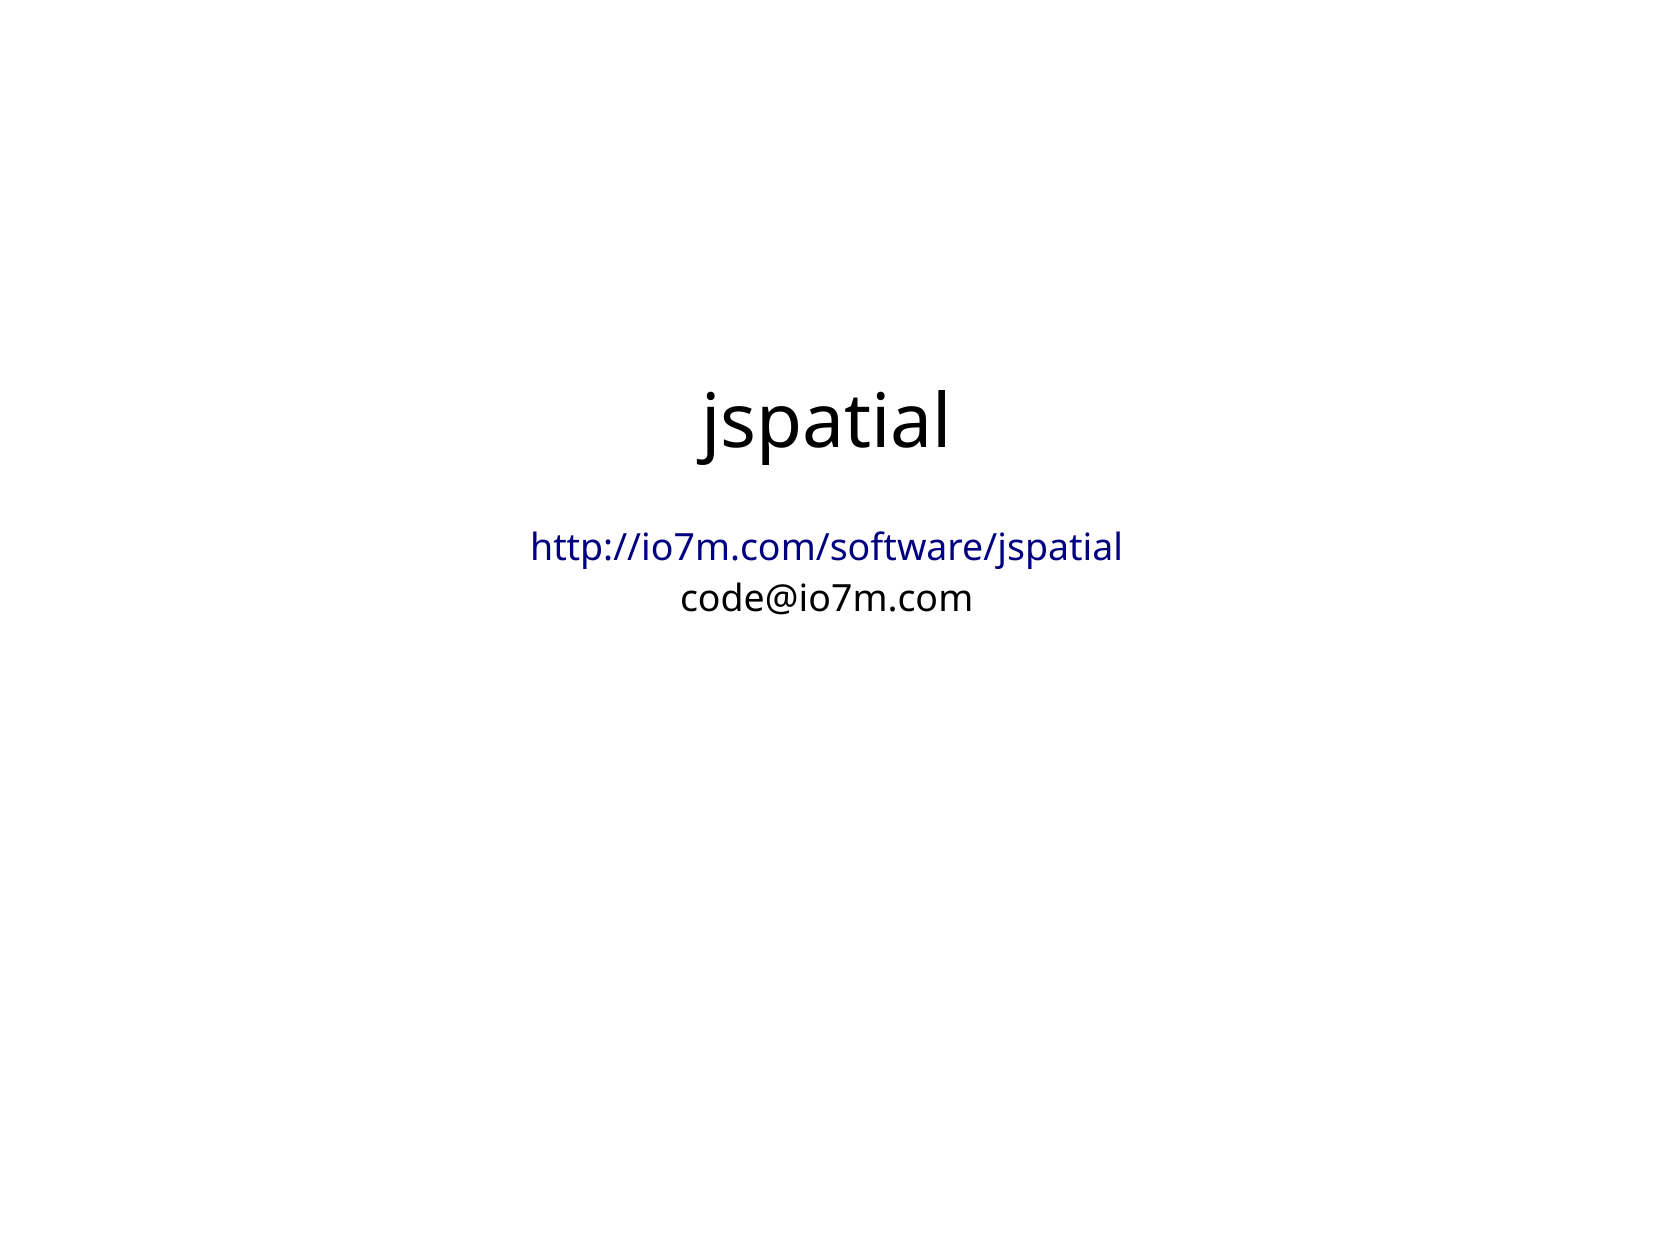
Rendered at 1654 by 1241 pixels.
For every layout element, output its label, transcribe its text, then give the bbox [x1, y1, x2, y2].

subtitle jspatial http://io7m.com/software/jspatial code@io7m.com [82, 49, 1571, 1010]
